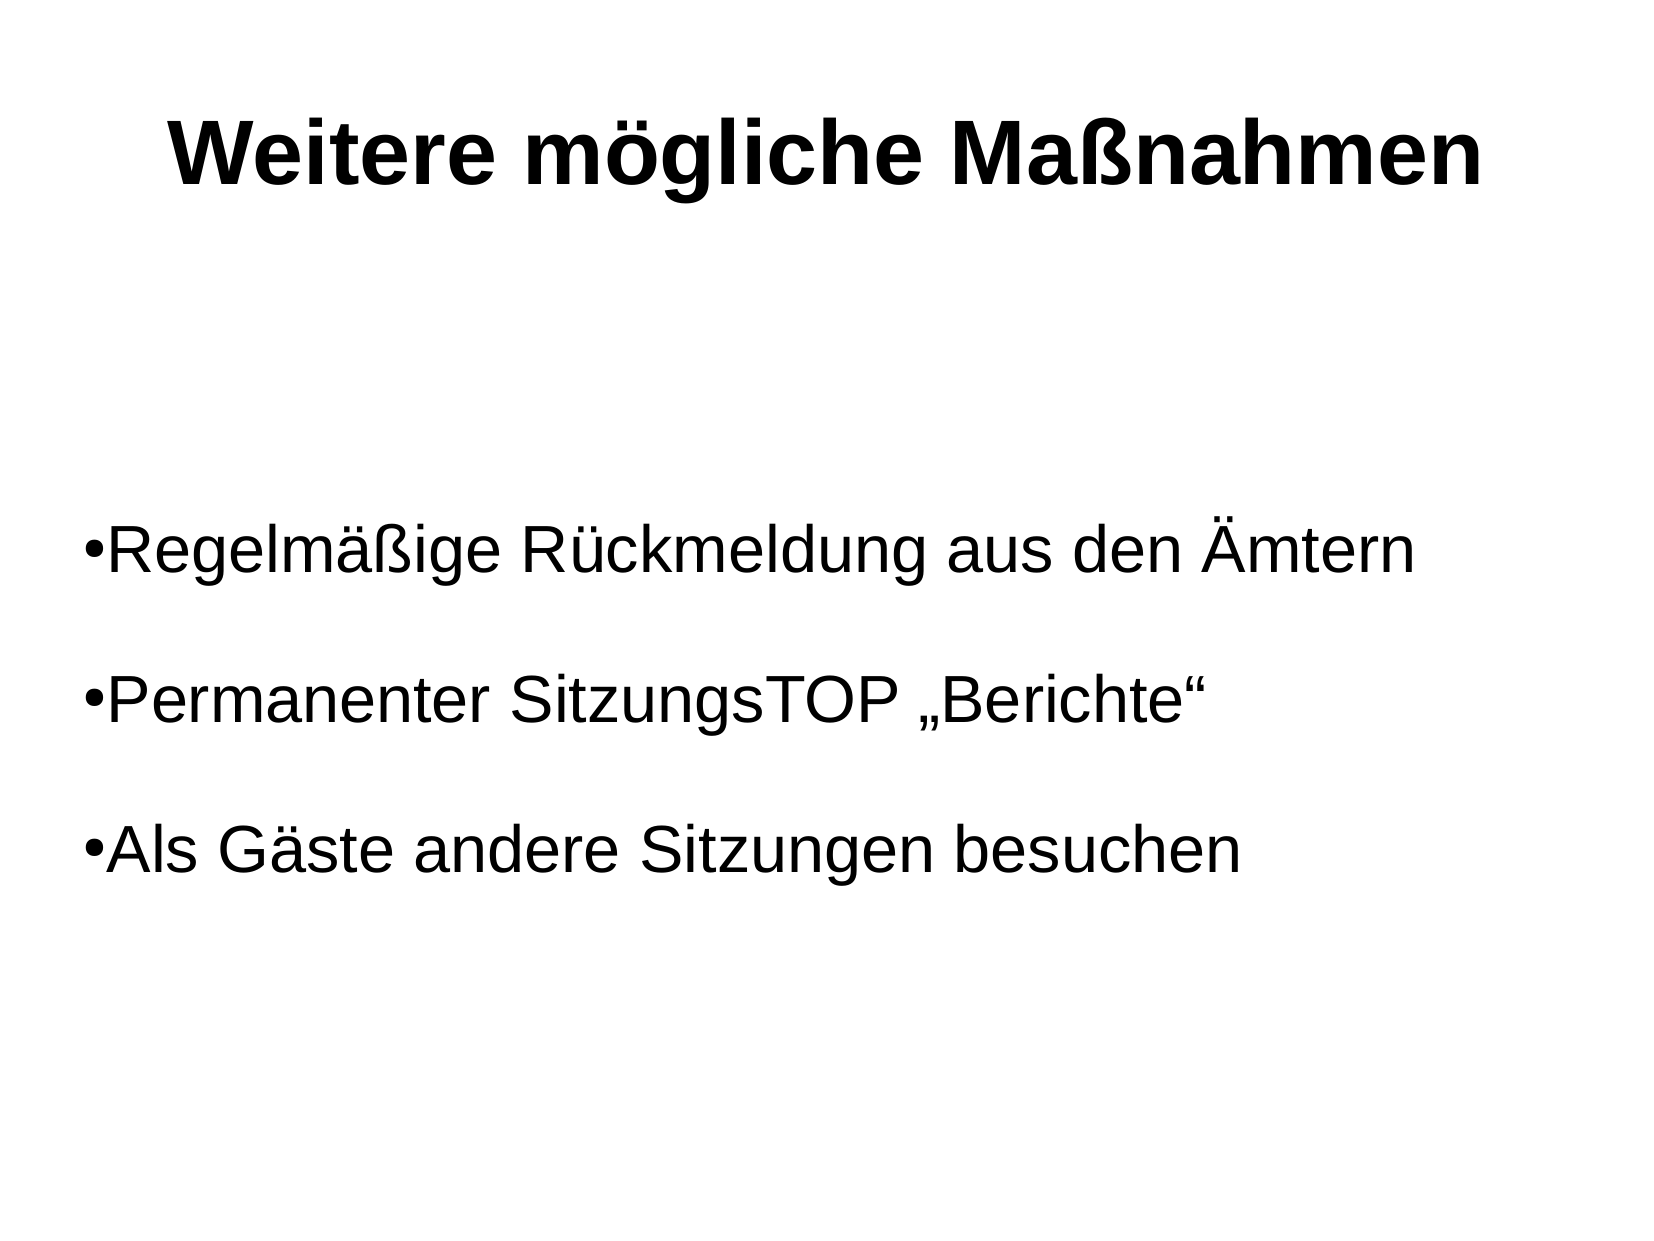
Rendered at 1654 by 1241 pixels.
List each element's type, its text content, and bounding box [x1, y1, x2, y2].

title Weitere mögliche Maßnahmen [82, 49, 1571, 257]
subtitle Regelmäßige Rückmeldung aus den Ämtern Permanenter SitzungsTOP „Berichte“ Als Gäste andere Sitzungen besuchen [82, 290, 1571, 1109]
